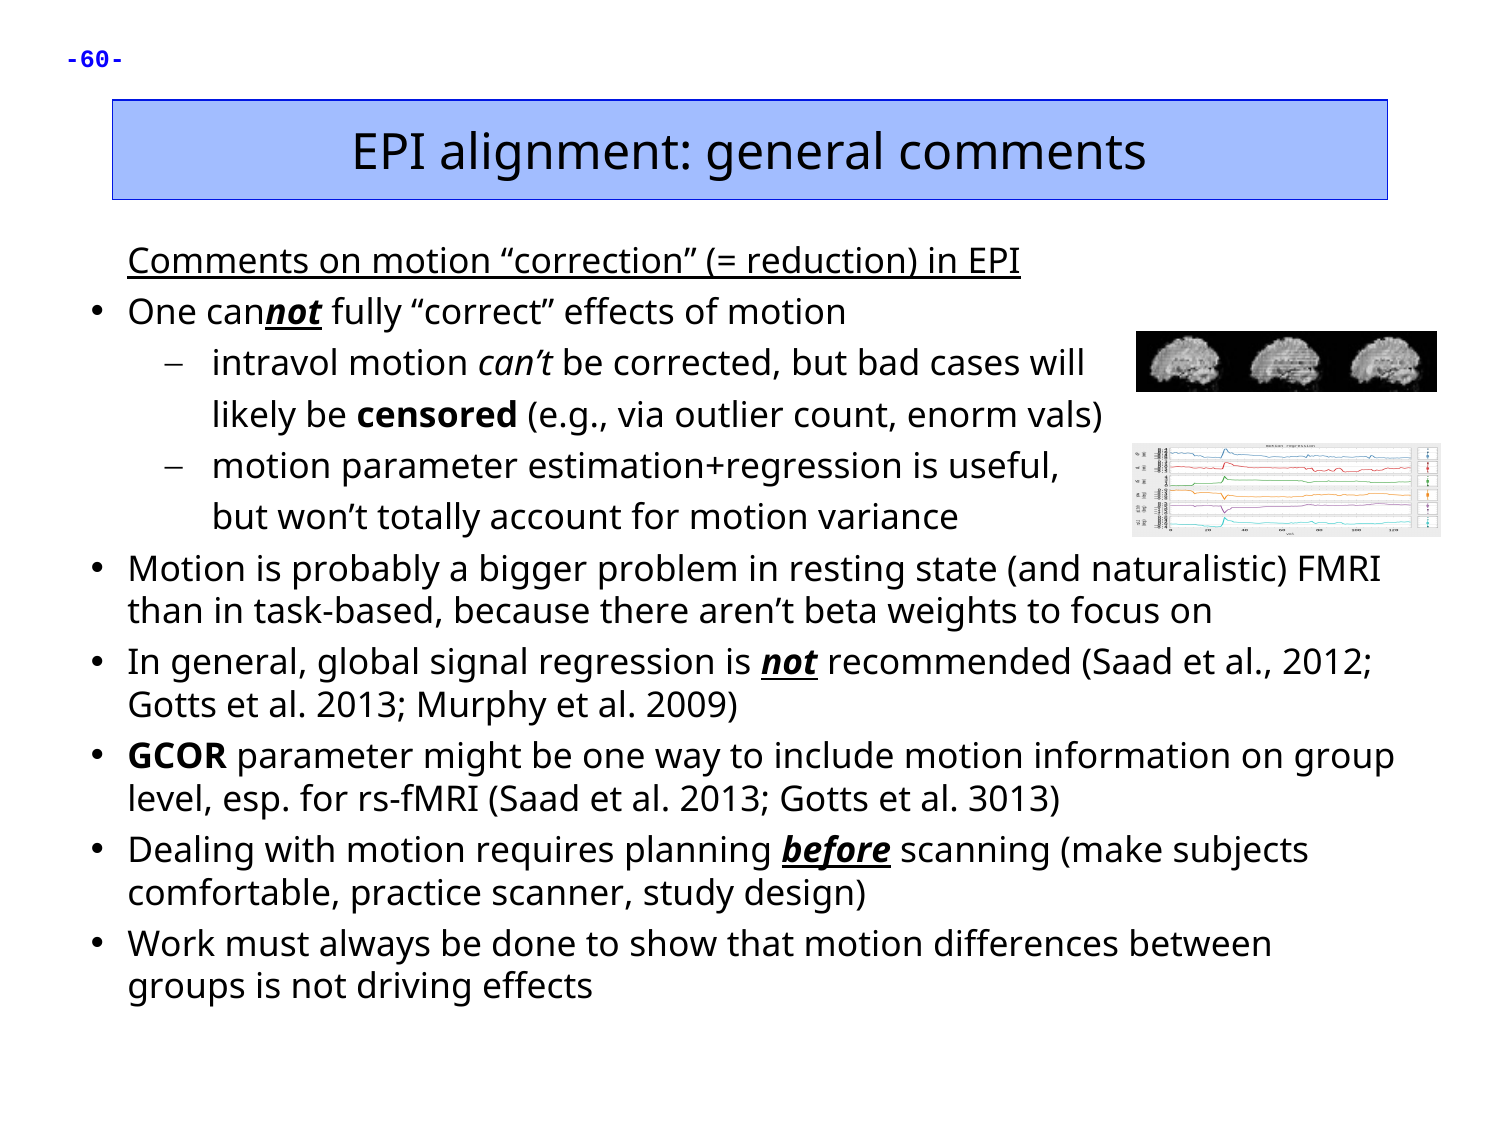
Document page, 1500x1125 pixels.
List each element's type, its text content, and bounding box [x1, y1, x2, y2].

text_box Comments on motion “correction” (= reduction) in EPI One cannot fully “correct” effects of motion intravol motion can’t be corrected, but bad cases will likely be censored (e.g., via outlier count, enorm vals) motion parameter estimation+regression is useful, but won’t totally account for motion variance Motion is probably a bigger problem in resting state (and naturalistic) FMRI than in task-based, because there aren’t beta weights to focus on In general, global signal regression is not recommended (Saad et al., 2012; Gotts et al. 2013; Murphy et al. 2009) GCOR parameter might be one way to include motion information on group level, esp. for rs-fMRI (Saad et al. 2013; Gotts et al. 3013) Dealing with motion requires planning before scanning (make subjects comfortable, practice scanner, study design) Work must always be done to show that motion differences between groups is not driving effects [75, 230, 1412, 817]
picture [1136, 331, 1437, 392]
picture [1132, 443, 1441, 537]
text_box EPI alignment: general comments [112, 99, 1388, 200]
